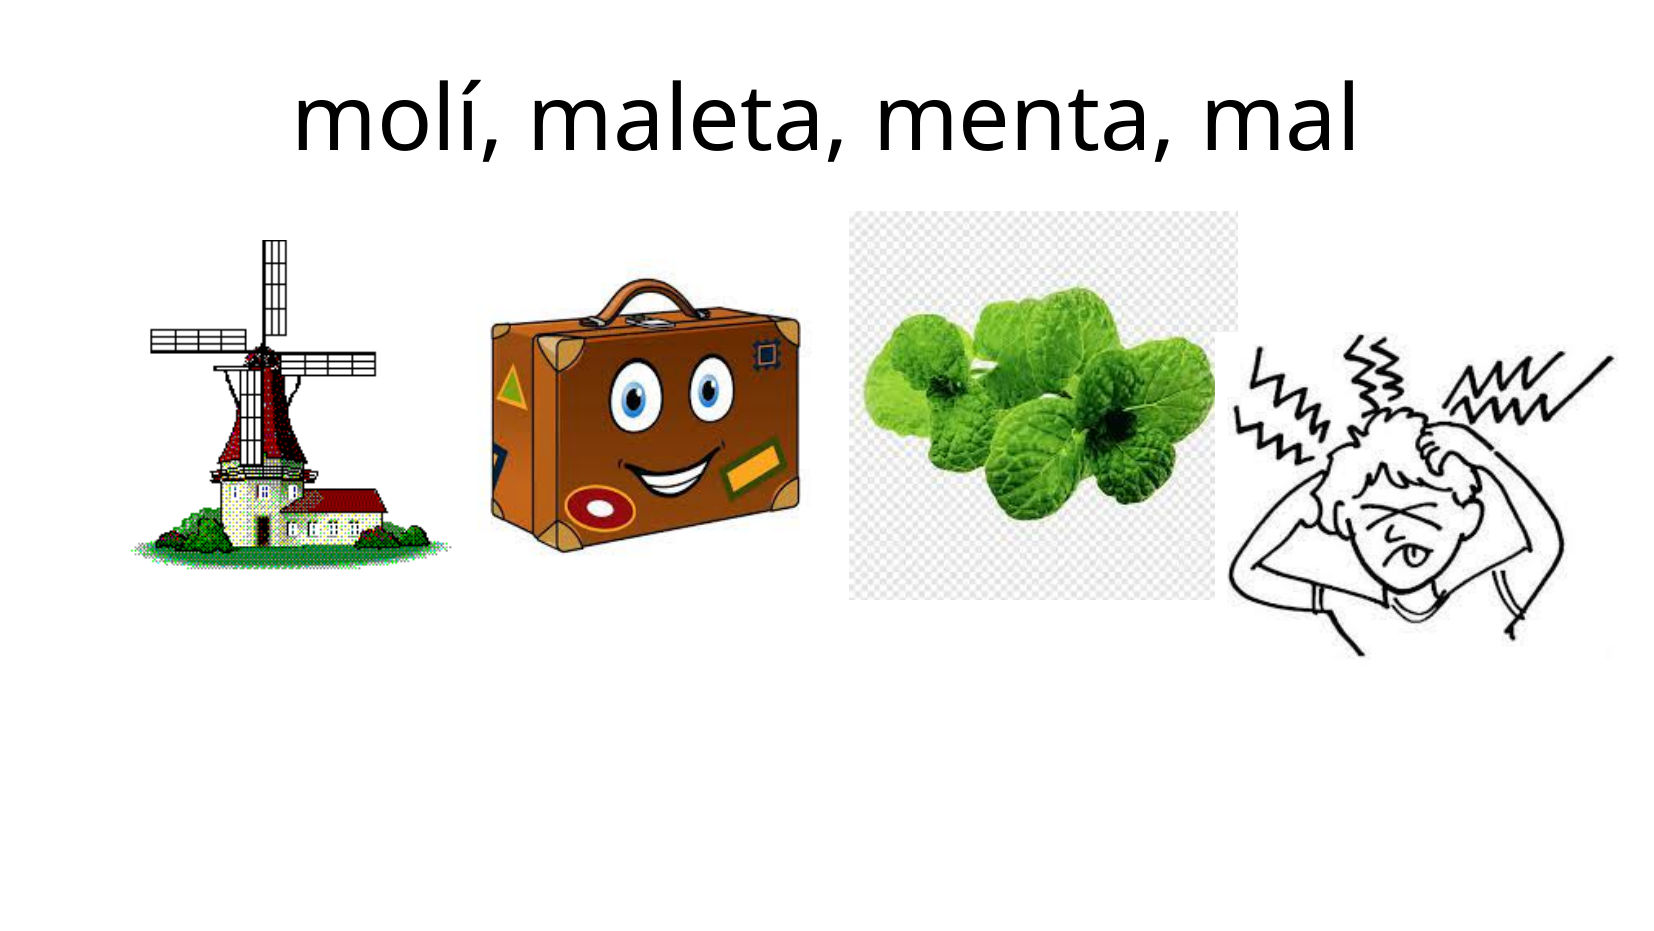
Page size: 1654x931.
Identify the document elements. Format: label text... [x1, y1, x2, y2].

picture [128, 240, 838, 573]
picture [849, 211, 1618, 666]
title molí, maleta, menta, mal [82, 37, 1571, 193]
